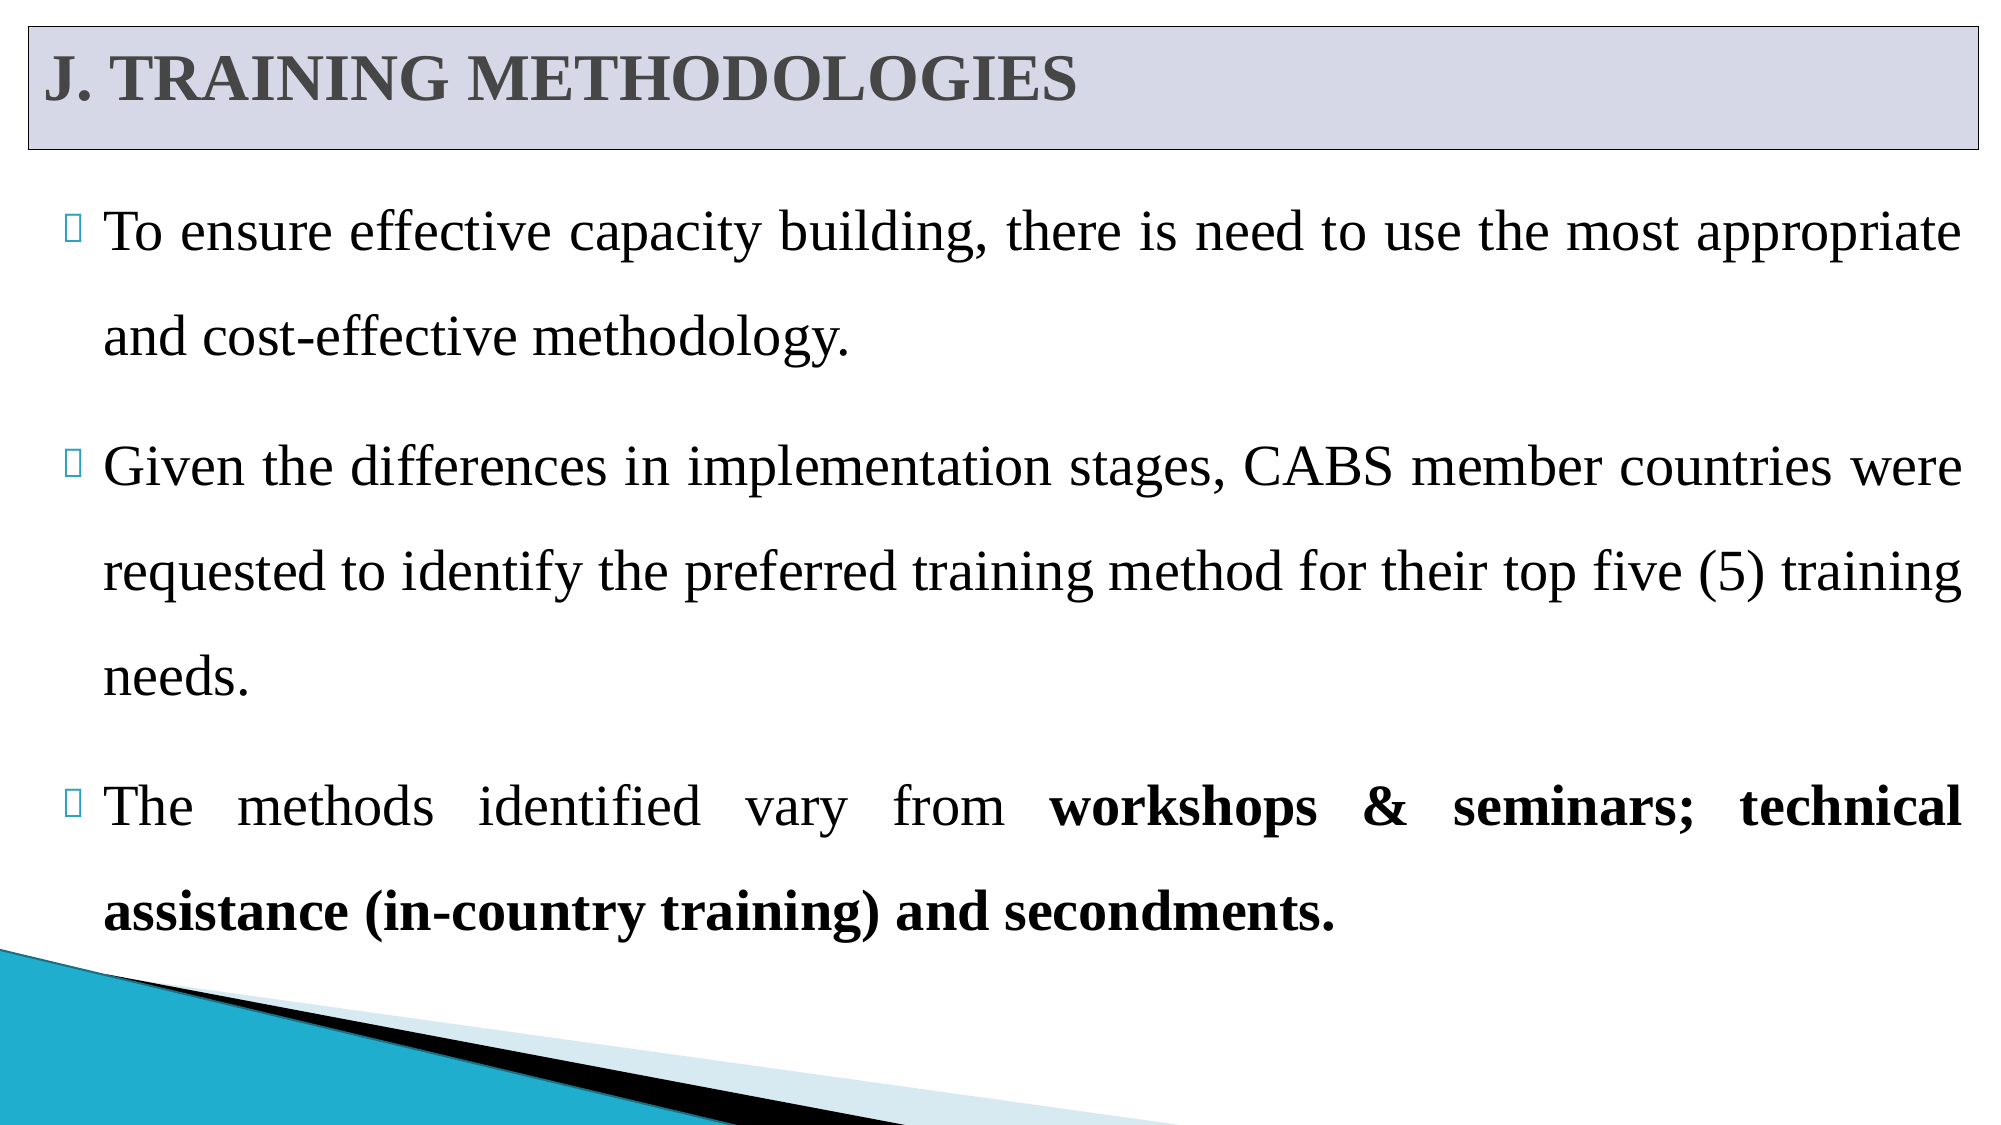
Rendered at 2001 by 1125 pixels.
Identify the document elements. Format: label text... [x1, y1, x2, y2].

title J. TRAINING METHODOLOGIES [28, 26, 1979, 149]
list To ensure effective capacity building, there is need to use the most appropriate and cost-effective methodology. Given the differences in implementation stages, CABS member countries were requested to identify the preferred training method for their top five (5) training needs. The methods identified vary from workshops & seminars; technical assistance (in-country training) and secondments. [28, 149, 1979, 1090]
